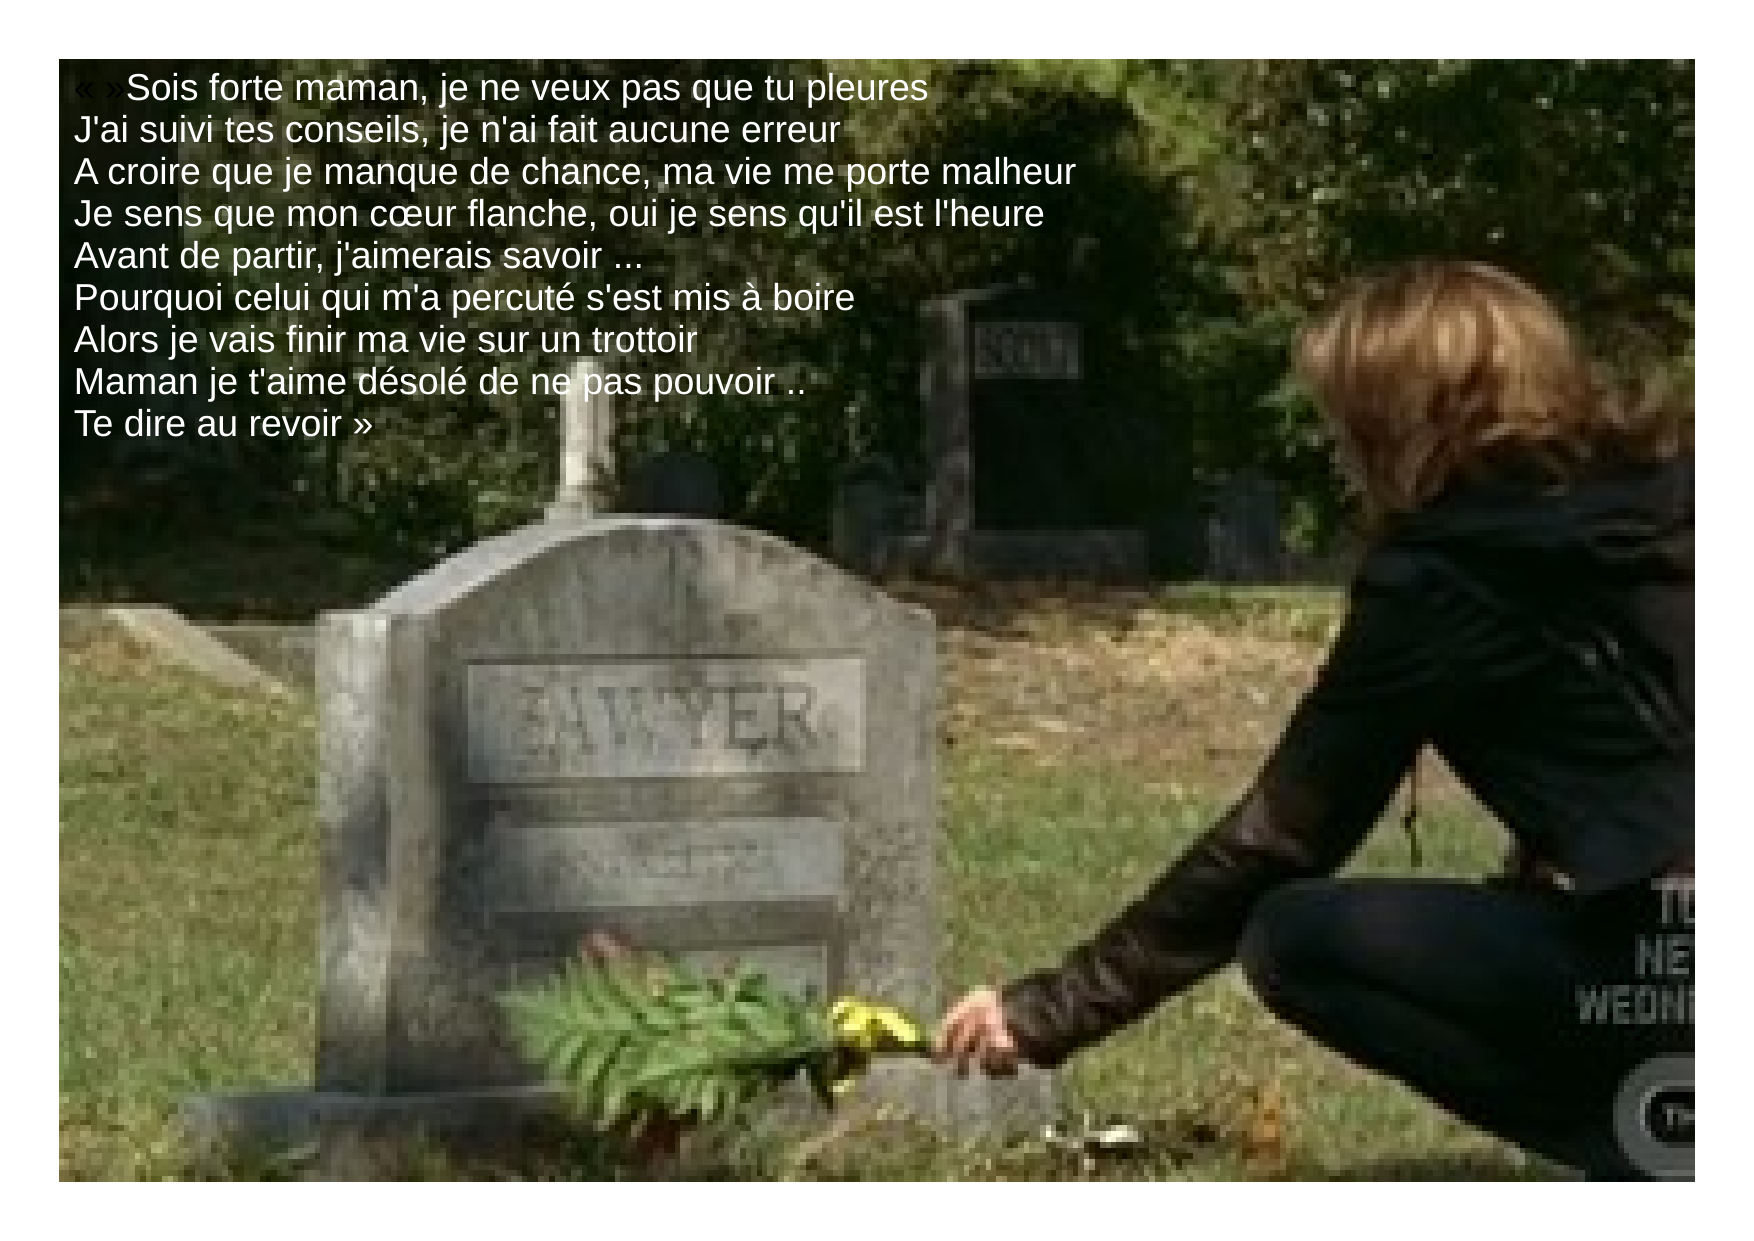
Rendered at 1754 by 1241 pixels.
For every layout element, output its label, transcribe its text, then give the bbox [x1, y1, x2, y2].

text_box « »Sois forte maman, je ne veux pas que tu pleures J'ai suivi tes conseils, je n'ai fait aucune erreur A croire que je manque de chance, ma vie me porte malheur Je sens que mon cœur flanche, oui je sens qu'il est l'heure Avant de partir, j'aimerais savoir ... Pourquoi celui qui m'a percuté s'est mis à boire Alors je vais finir ma vie sur un trottoir Maman je t'aime désolé de ne pas pouvoir .. Te dire au revoir » [59, 59, 1092, 453]
picture [59, 59, 1695, 1182]
